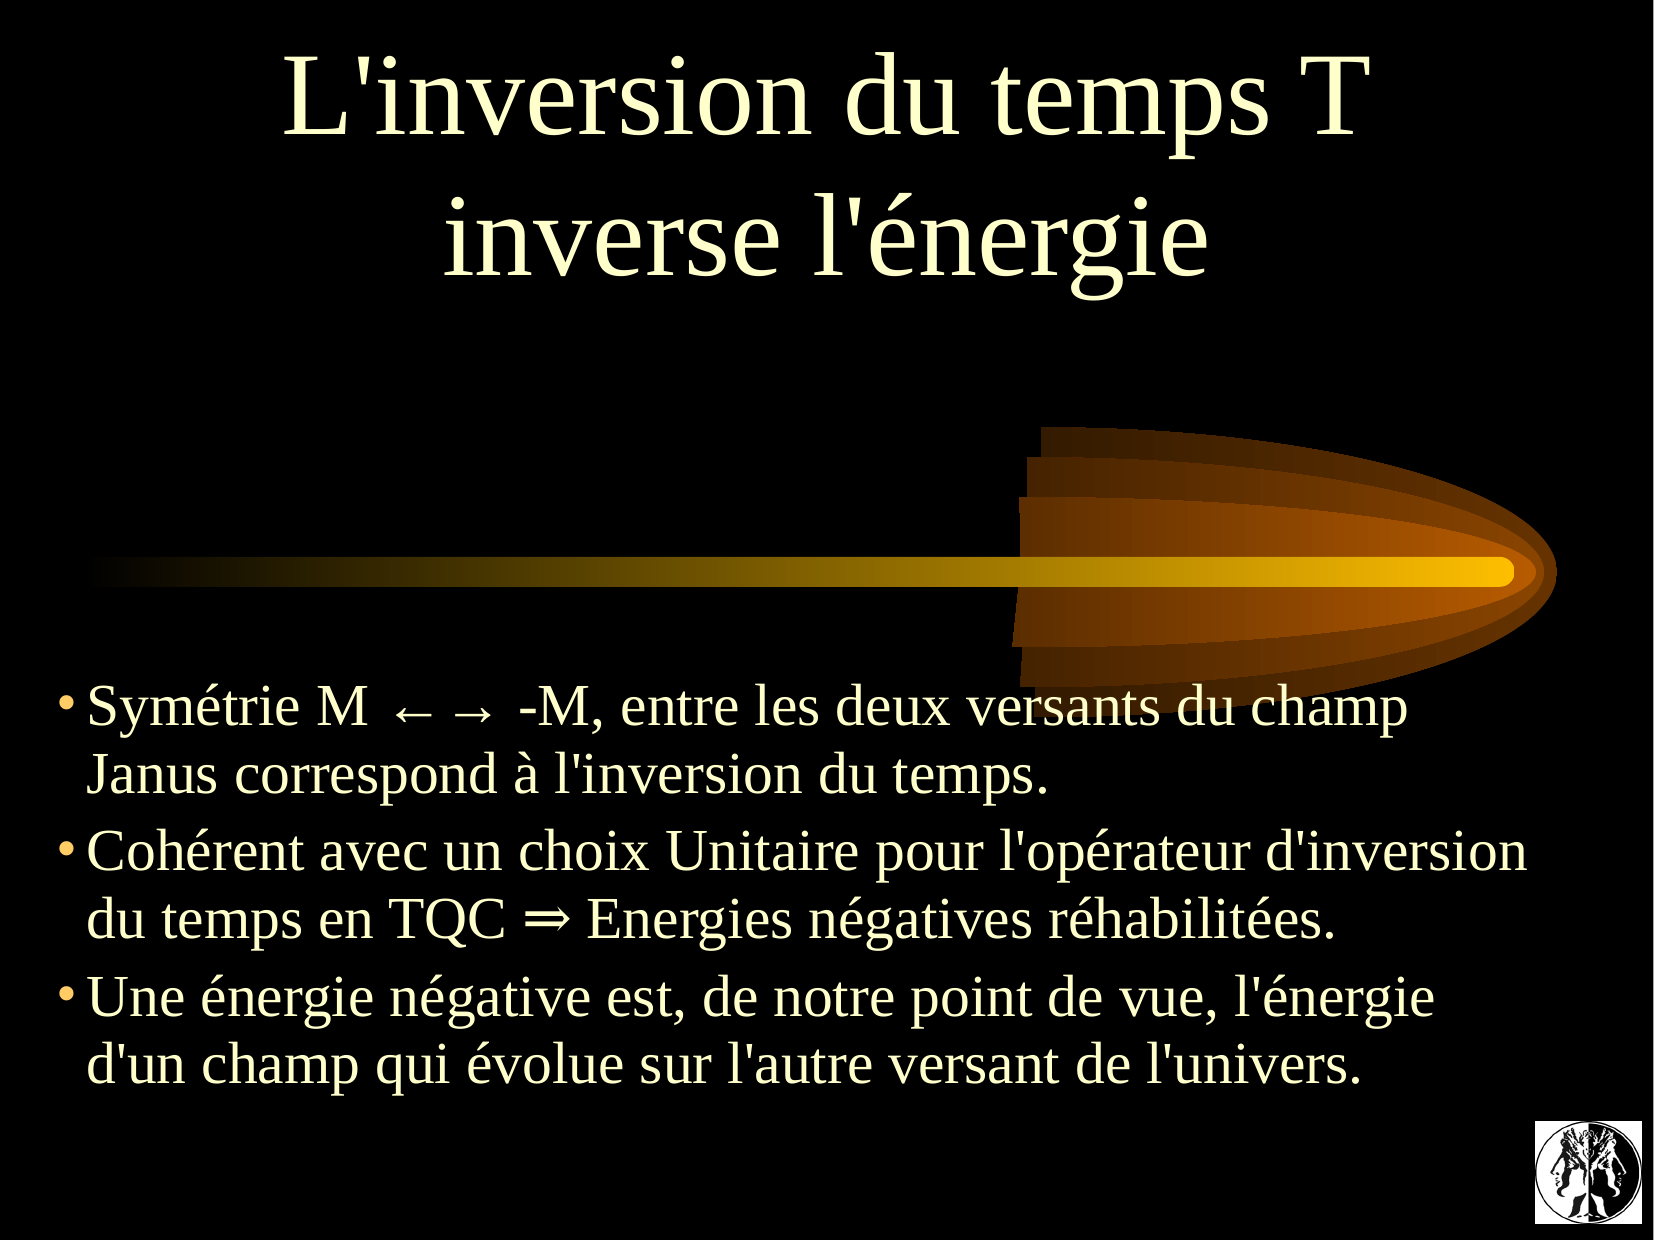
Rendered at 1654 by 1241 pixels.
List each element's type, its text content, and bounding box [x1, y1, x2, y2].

title L'inversion du temps T inverse l'énergie [23, 8, 1630, 308]
list Symétrie M ←→ -M, entre les deux versants du champ Janus correspond à l'inversion du temps. Cohérent avec un choix Unitaire pour l'opérateur d'inversion du temps en TQC ⇒ Energies négatives réhabilitées. Une énergie négative est, de notre point de vue, l'énergie d'un champ qui évolue sur l'autre versant de l'univers. [56, 398, 1546, 1118]
picture [1535, 1121, 1642, 1224]
